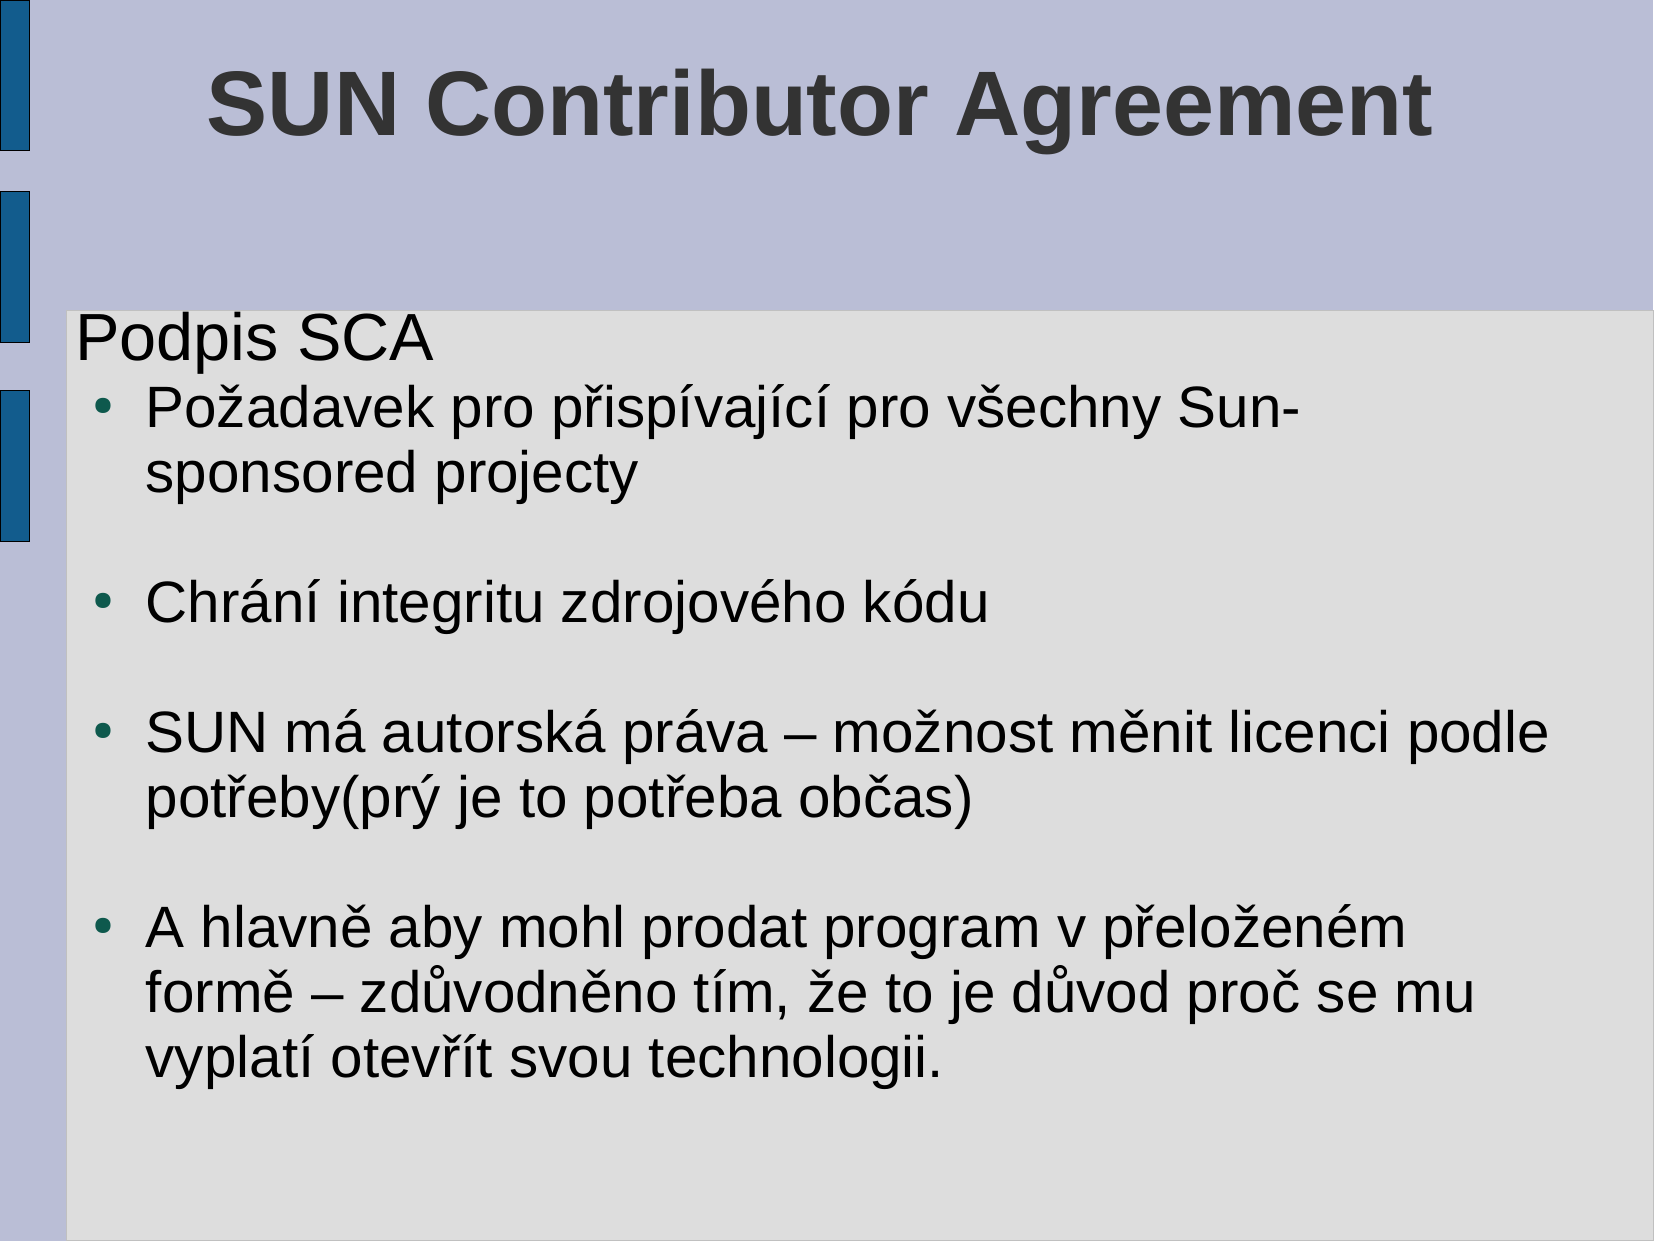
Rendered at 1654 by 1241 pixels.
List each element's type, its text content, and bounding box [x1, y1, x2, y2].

list Podpis SCA Požadavek pro přispívající pro všechny Sun-sponsored projecty Chrání integritu zdrojového kódu SUN má autorská práva – možnost měnit licenci podle potřeby(prý je to potřeba občas) A hlavně aby mohl prodat program v přeloženém formě – zdůvodněno tím, že to je důvod proč se mu vyplatí otevřít svou technologii. [75, 300, 1563, 1241]
title SUN Contributor Agreement [76, 7, 1565, 200]
